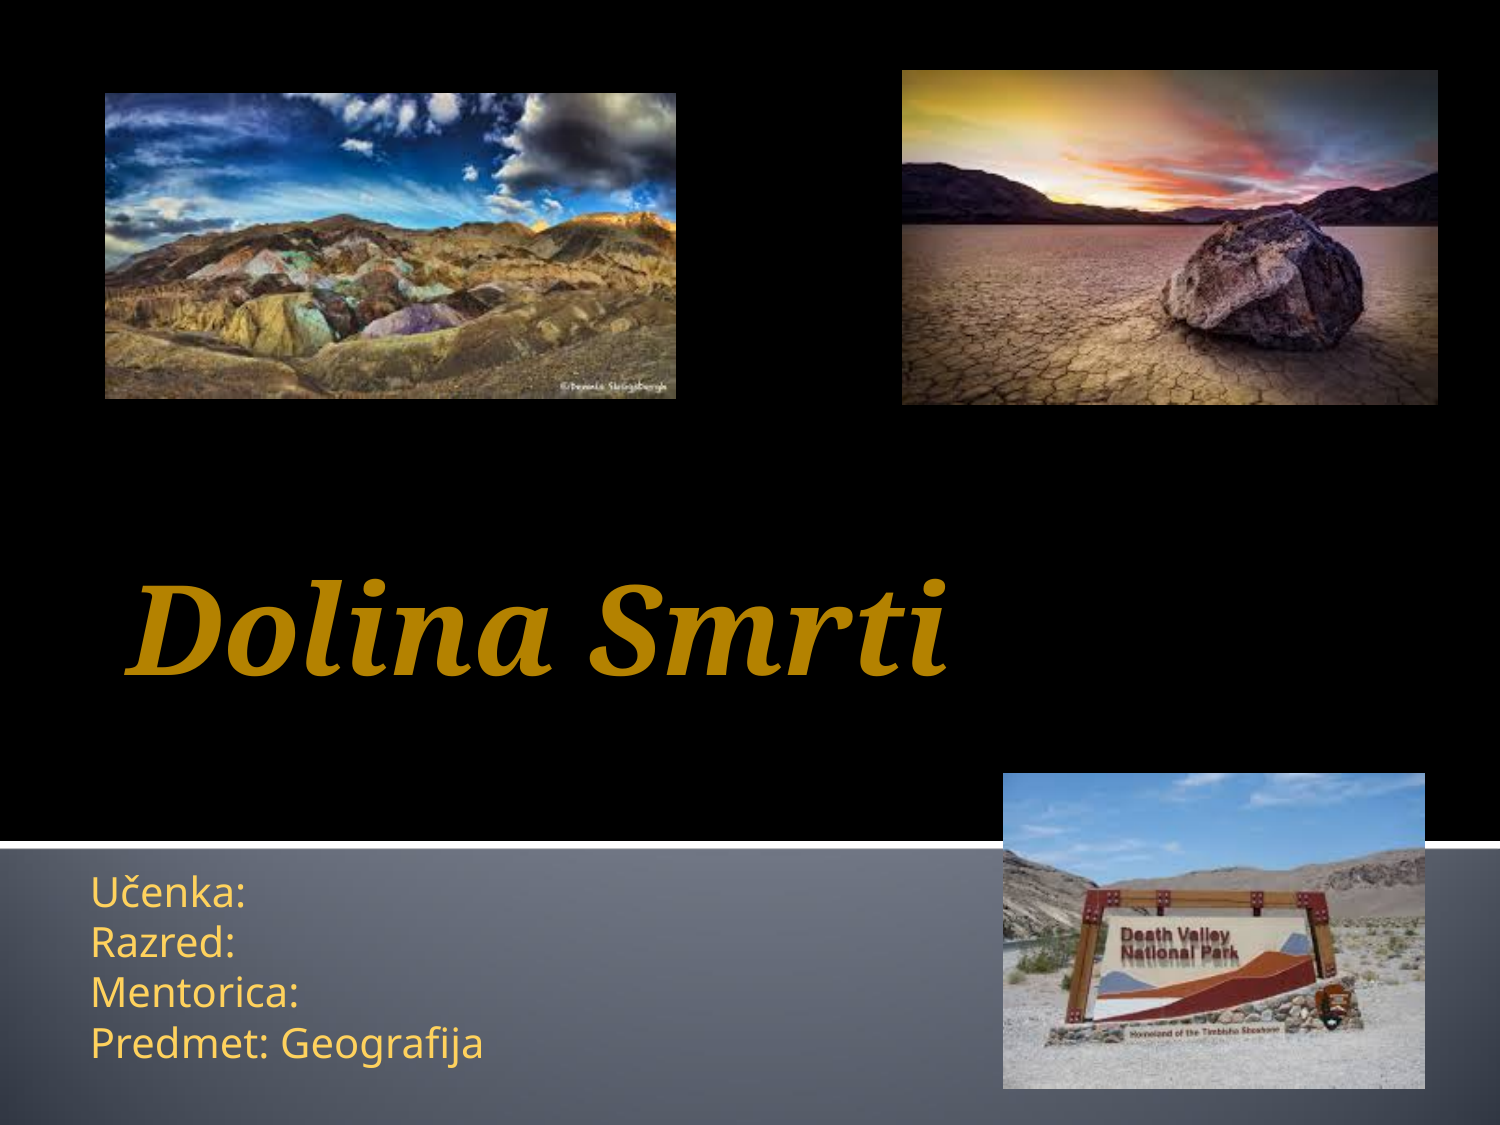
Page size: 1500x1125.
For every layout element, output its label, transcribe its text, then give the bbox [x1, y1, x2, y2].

picture [902, 70, 1438, 405]
picture [105, 93, 676, 399]
title Dolina Smrti [112, 550, 1438, 825]
picture [0, 773, 1500, 1125]
subtitle Učenka: Razred: Mentorica: Predmet: Geografija [70, 820, 1003, 1067]
